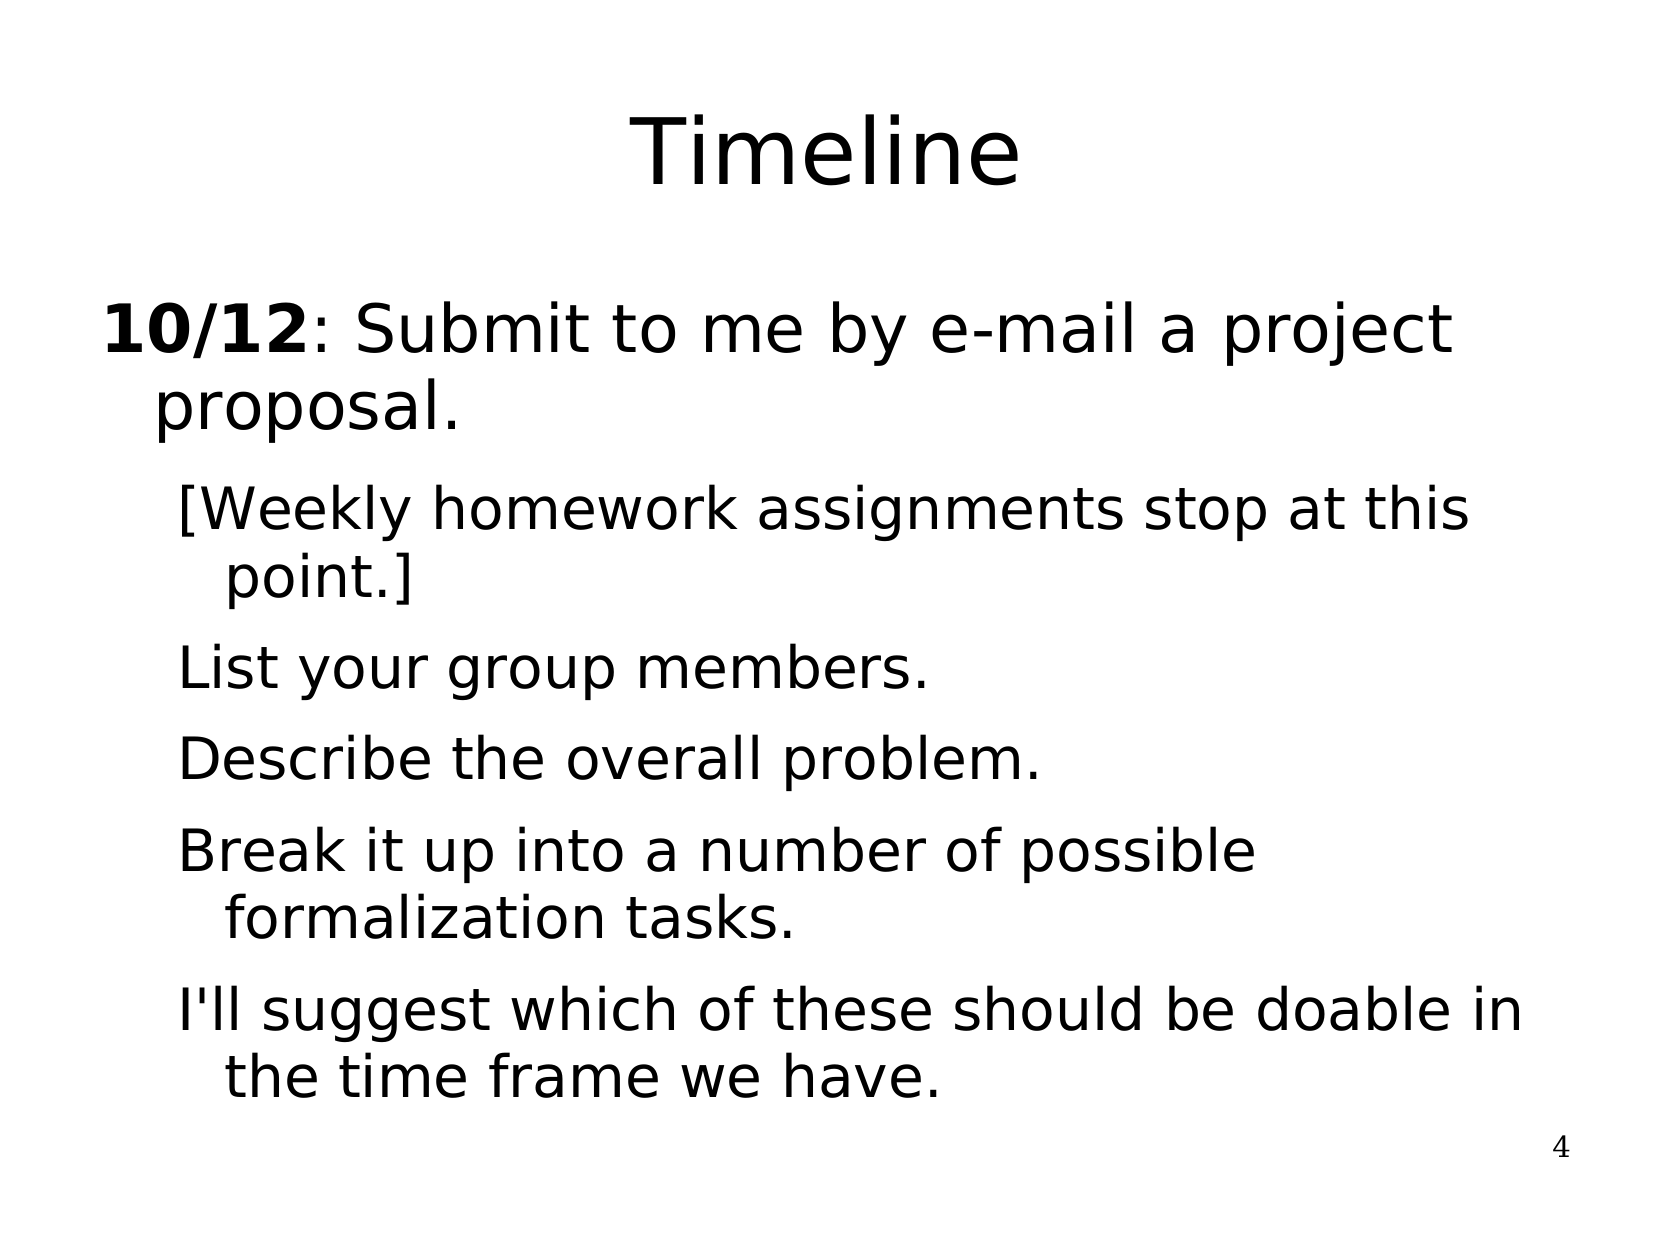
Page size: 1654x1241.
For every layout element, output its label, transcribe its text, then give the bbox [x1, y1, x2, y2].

list 10/12: Submit to me by e-mail a project proposal. [Weekly homework assignments stop at this point.] List your group members. Describe the overall problem. Break it up into a number of possible formalization tasks. I'll suggest which of these should be doable in the time frame we have. [82, 290, 1571, 1112]
title Timeline [82, 49, 1571, 257]
